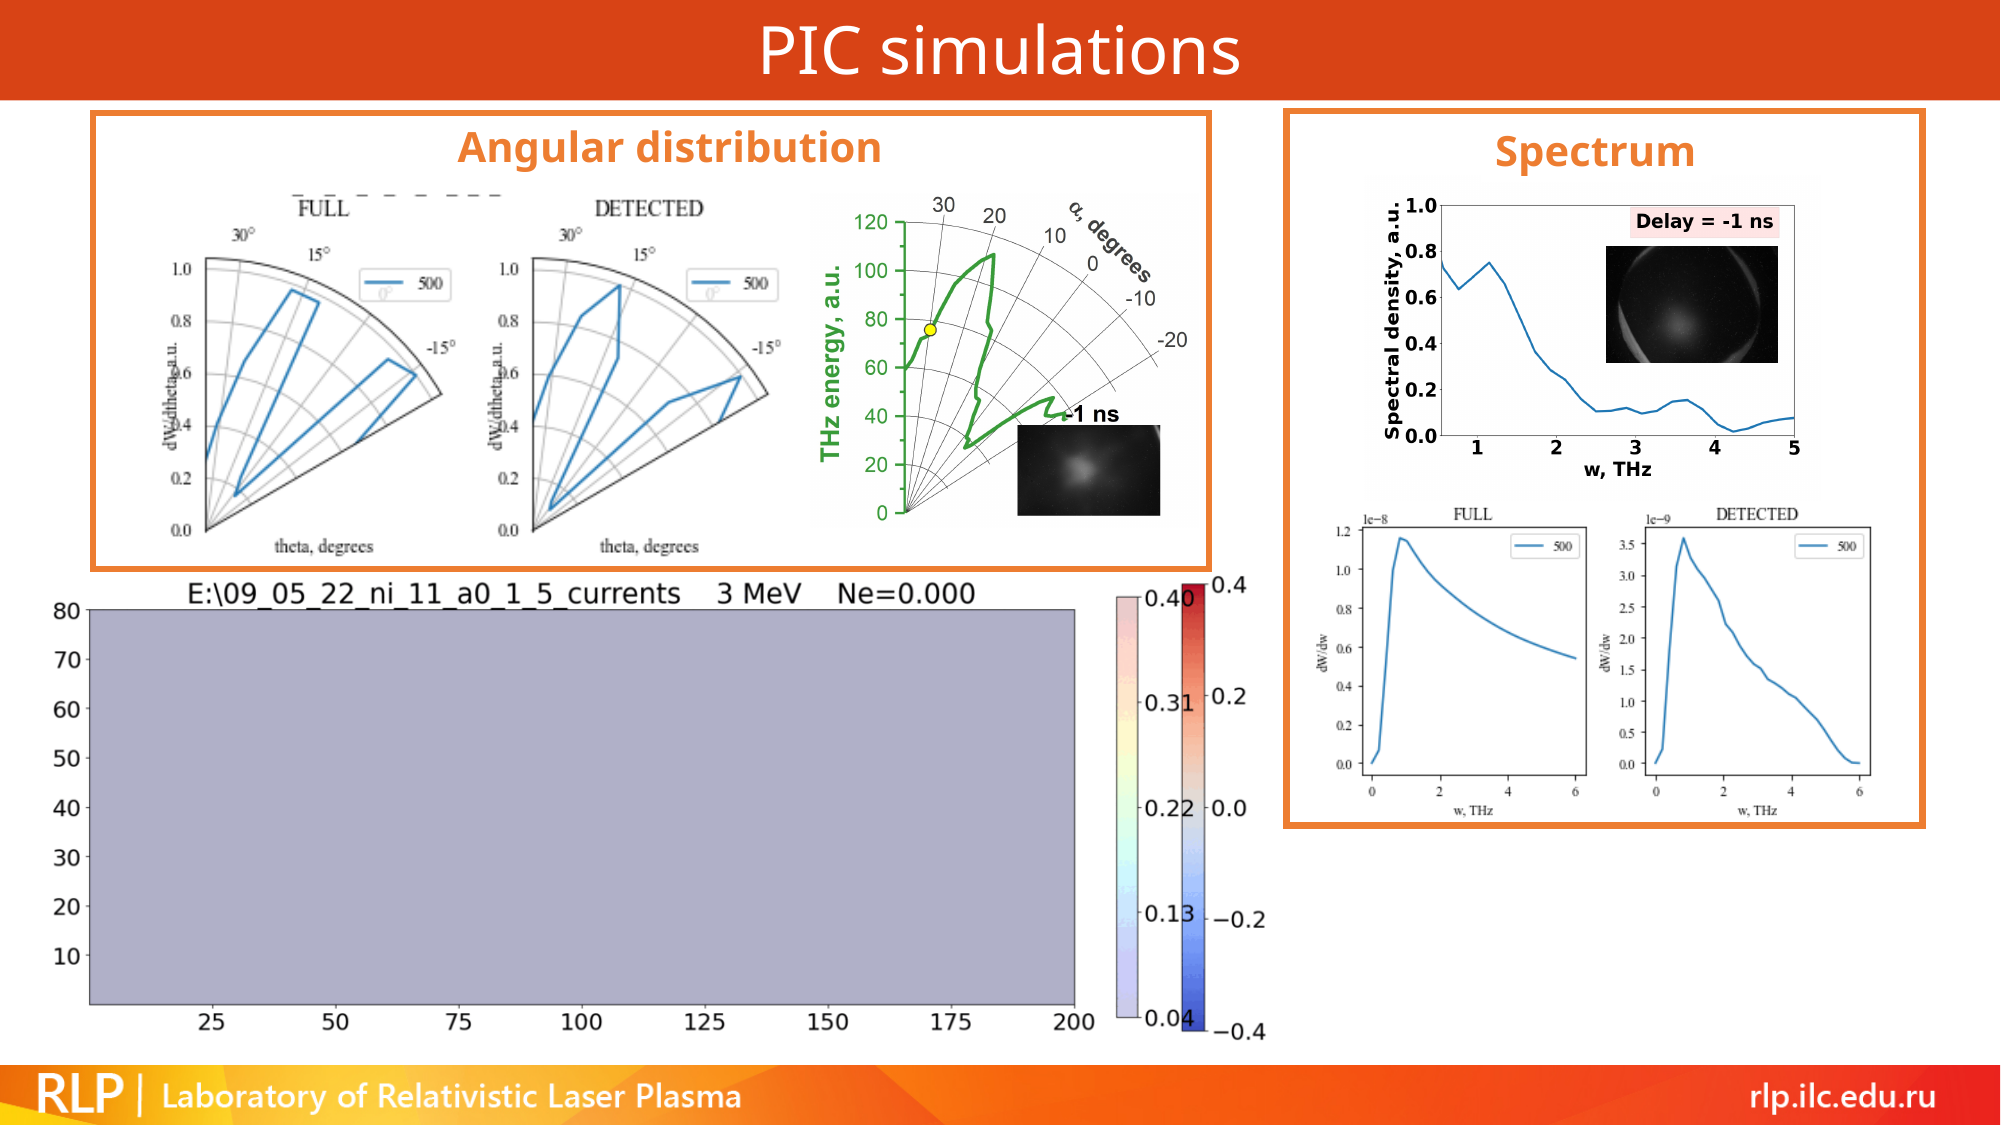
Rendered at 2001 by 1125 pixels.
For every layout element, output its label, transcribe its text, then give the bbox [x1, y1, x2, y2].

text_box Spectrum [1480, 117, 1705, 183]
picture [810, 193, 1199, 528]
text_box Angular distribution [442, 116, 875, 179]
text_box PIC simulations [0, 0, 2000, 101]
picture [150, 193, 799, 566]
picture [0, 1065, 2000, 1125]
picture [1307, 176, 1878, 822]
picture [45, 568, 1274, 1051]
